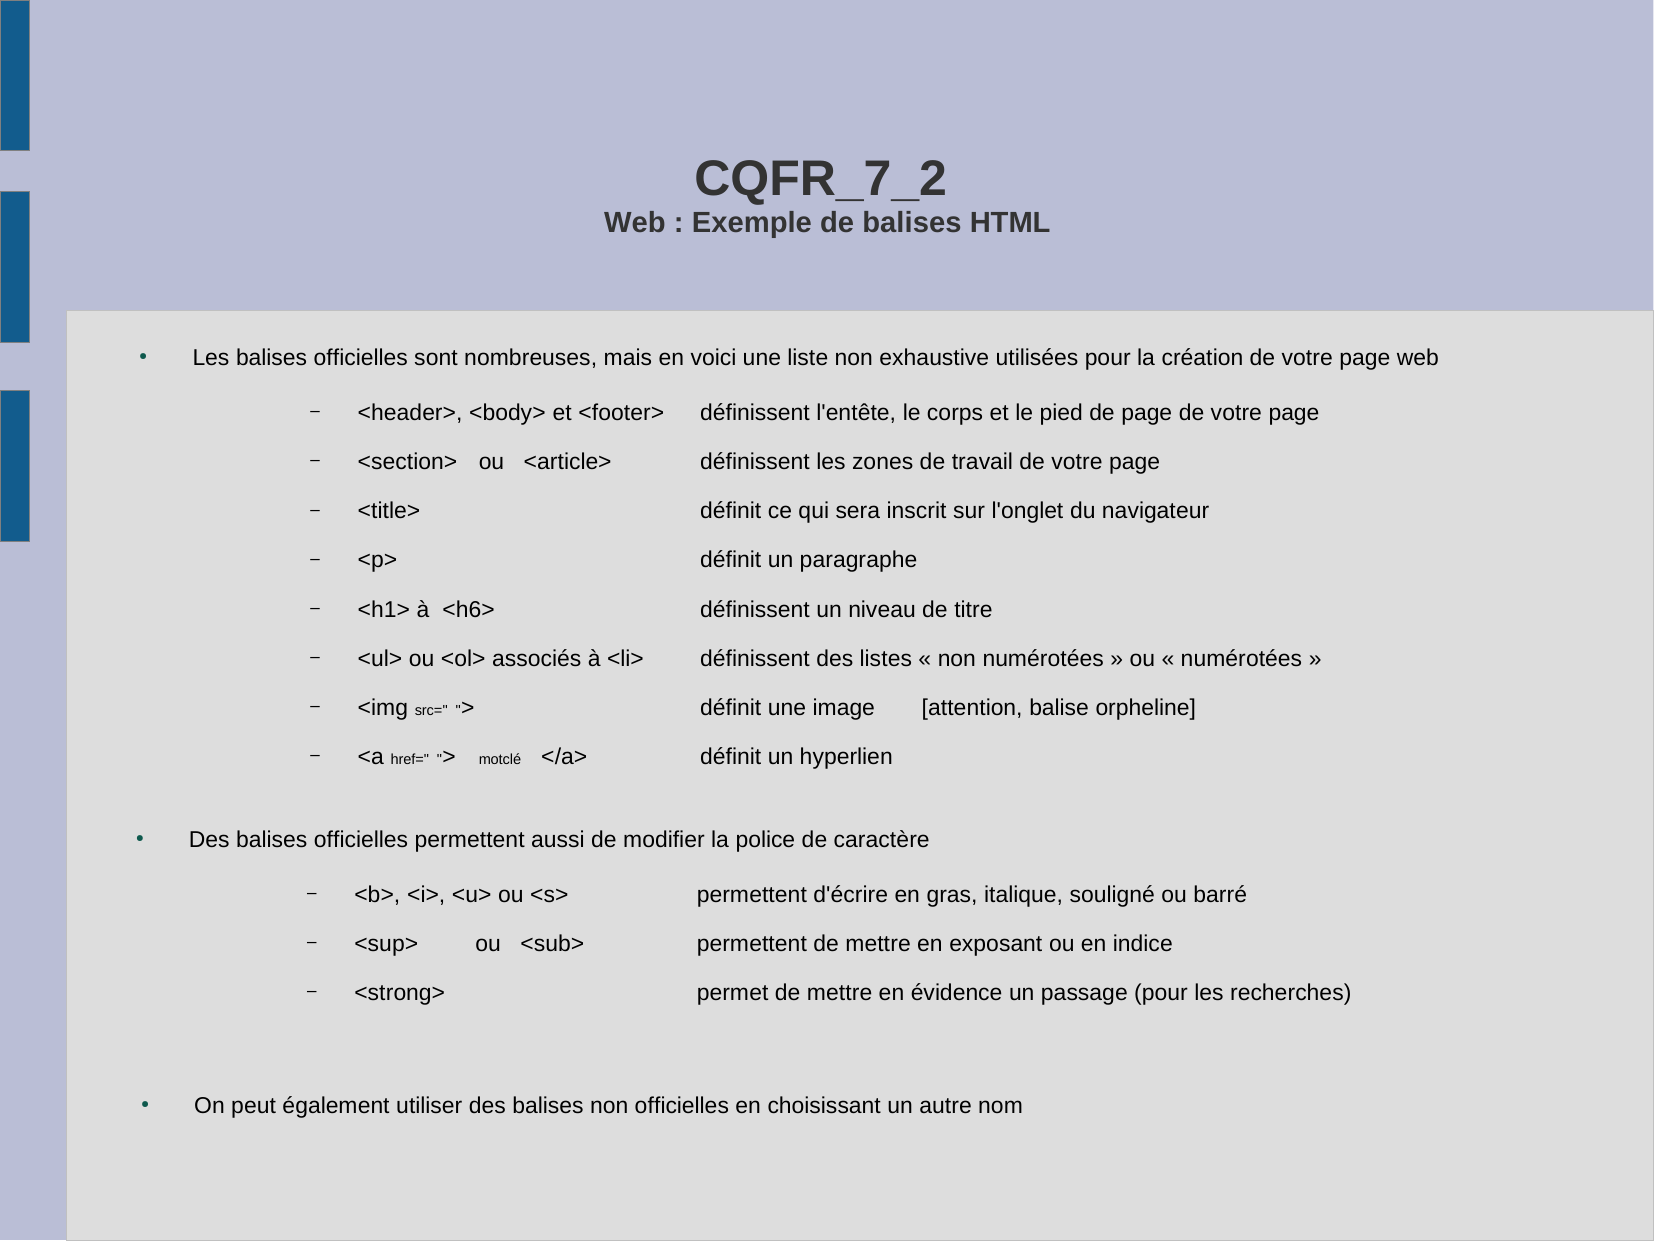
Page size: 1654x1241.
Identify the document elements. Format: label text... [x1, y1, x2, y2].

list Des balises officielles permettent aussi de modifier la police de caractère <b>, <i>, <u> ou <s> permettent d'écrire en gras, italique, souligné ou barré <sup> ou <sub> permettent de mettre en exposant ou en indice <strong> permet de mettre en évidence un passage (pour les recherches) [118, 826, 1531, 1034]
list Les balises officielles sont nombreuses, mais en voici une liste non exhaustive utilisées pour la création de votre page web <header>, <body> et <footer> définissent l'entête, le corps et le pied de page de votre page <section> ou <article> définissent les zones de travail de votre page <title> définit ce qui sera inscrit sur l'onglet du navigateur <p> définit un paragraphe <h1> à <h6> définissent un niveau de titre <ul> ou <ol> associés à <li> définissent des listes « non numérotées » ou « numérotées » <img src=" "> définit une image [attention, balise orpheline] <a href=" "> motclé </a> définit un hyperlien [121, 344, 1534, 798]
title CQFR_7_2 Web : Exemple de balises HTML [121, 91, 1534, 299]
list On peut également utiliser des balises non officielles en choisissant un autre nom [123, 1092, 1536, 1152]
